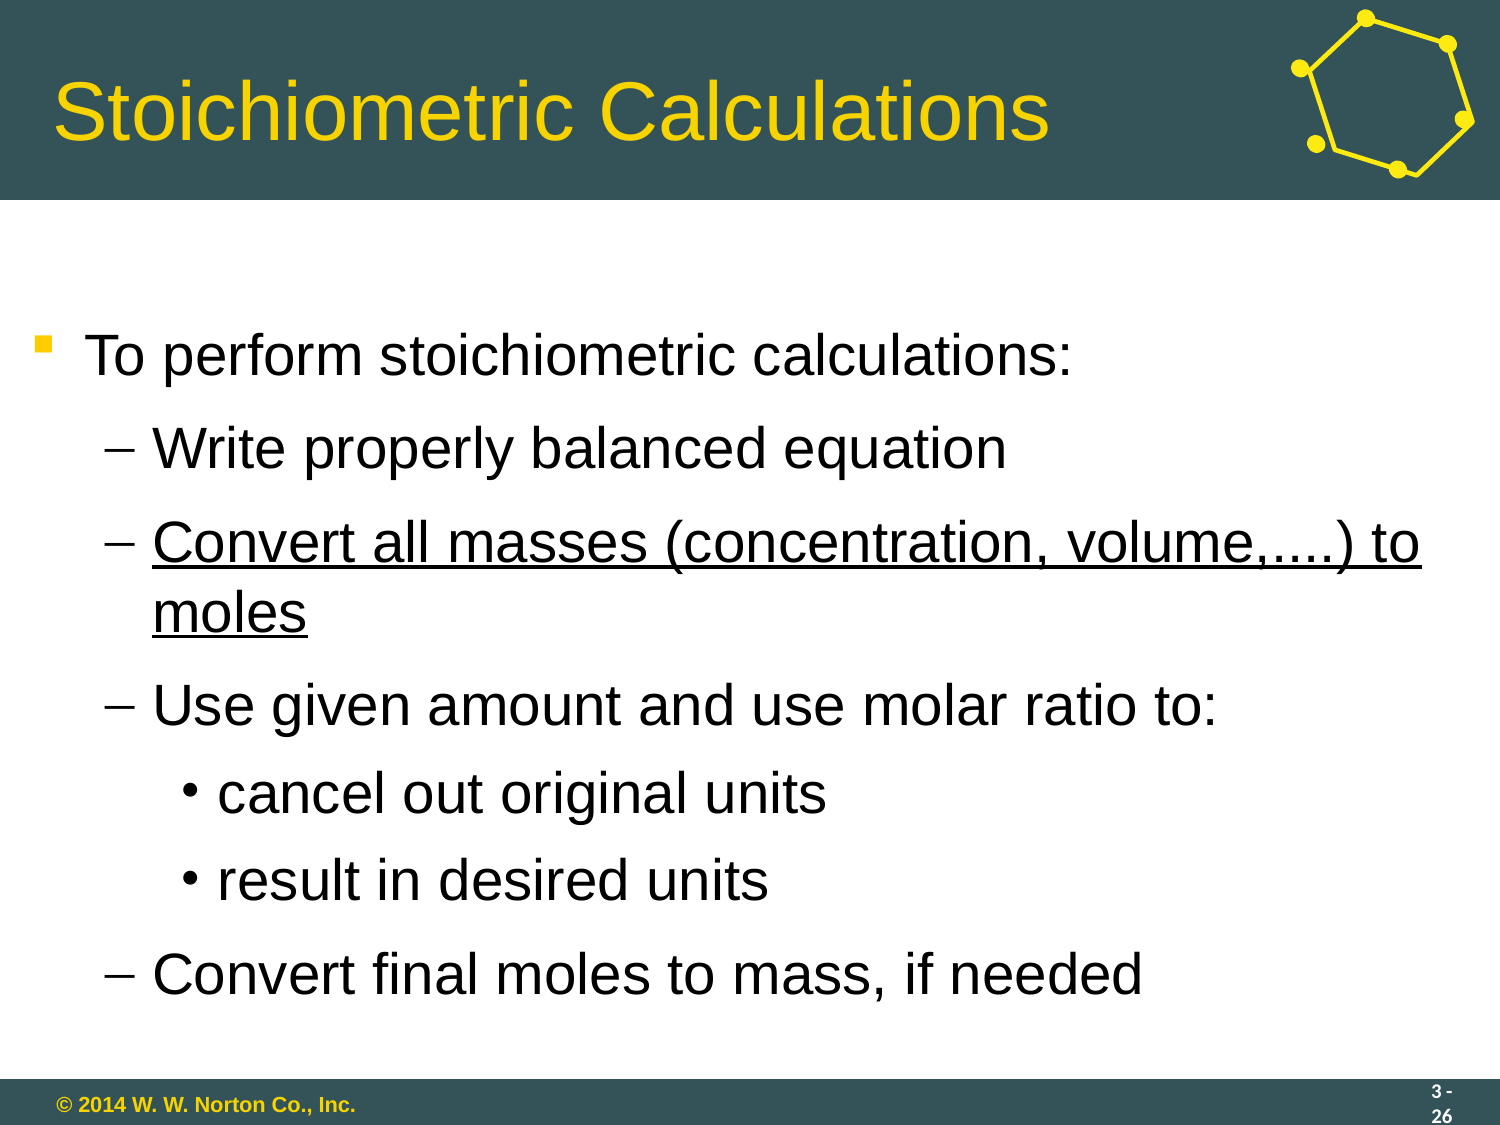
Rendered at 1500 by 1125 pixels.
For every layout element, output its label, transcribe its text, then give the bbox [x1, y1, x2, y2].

list To perform stoichiometric calculations: Write properly balanced equation Convert all masses (concentration, volume,....) to moles Use given amount and use molar ratio to: cancel out original units result in desired units Convert final moles to mass, if needed [15, 210, 1471, 1066]
slide_number 3 - <number> [1411, 1086, 1468, 1119]
title Stoichiometric Calculations [37, 19, 1118, 195]
